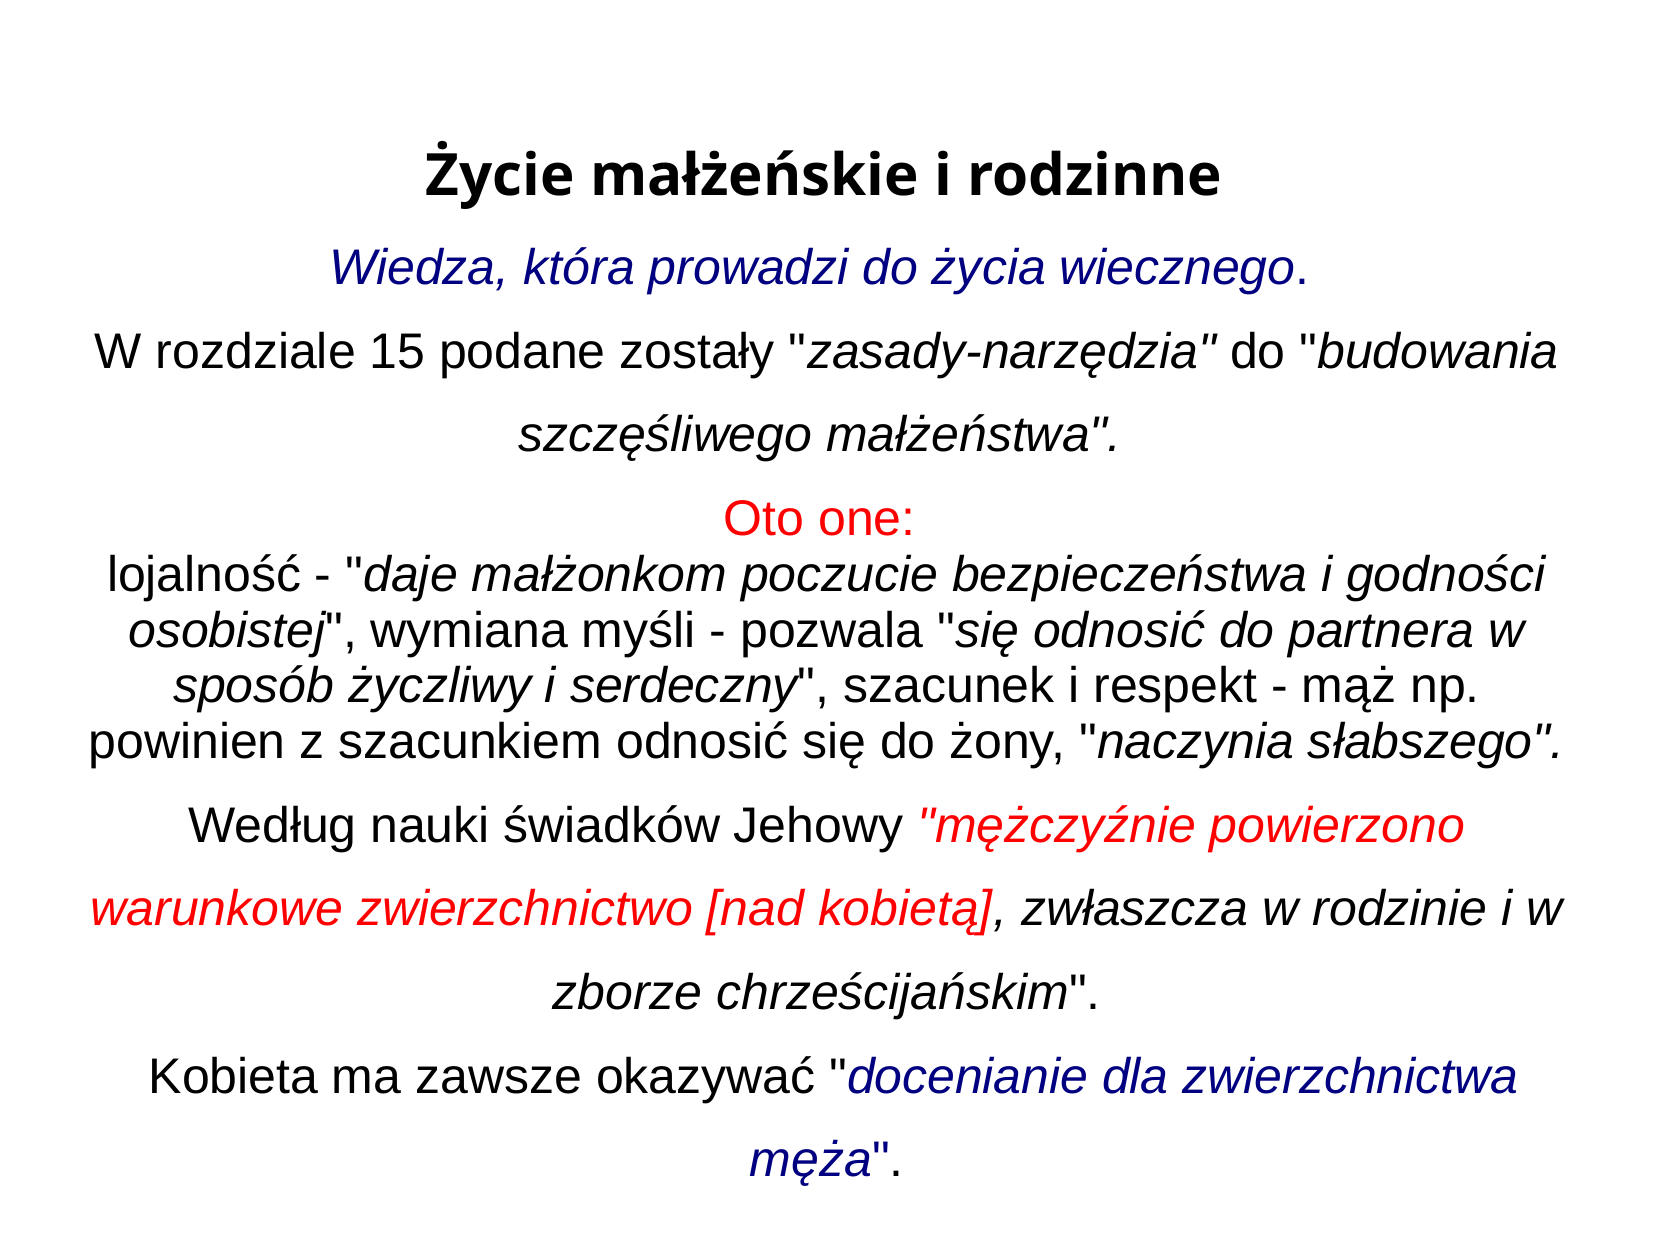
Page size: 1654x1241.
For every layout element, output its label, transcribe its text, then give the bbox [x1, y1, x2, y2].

title Życie małżeńskie i rodzinne [82, 56, 1571, 225]
subtitle Wiedza, która prowadzi do życia wiecznego. W rozdziale 15 podane zostały "zasady-narzędzia" do "budowania szczęśliwego małżeństwa". Oto one: lojalność - "daje małżonkom poczucie bezpieczeństwa i godności osobistej", wymiana myśli - pozwala "się odnosić do partnera w sposób życzliwy i serdeczny", szacunek i respekt - mąż np. powinien z szacunkiem odnosić się do żony, "naczynia słabszego". Według nauki świadków Jehowy "mężczyźnie powierzono warunkowe zwierzchnictwo [nad kobietą], zwłaszcza w rodzinie i w zborze chrześcijańskim". Kobieta ma zawsze okazywać "docenianie dla zwierzchnictwa męża". [82, 225, 1571, 1174]
